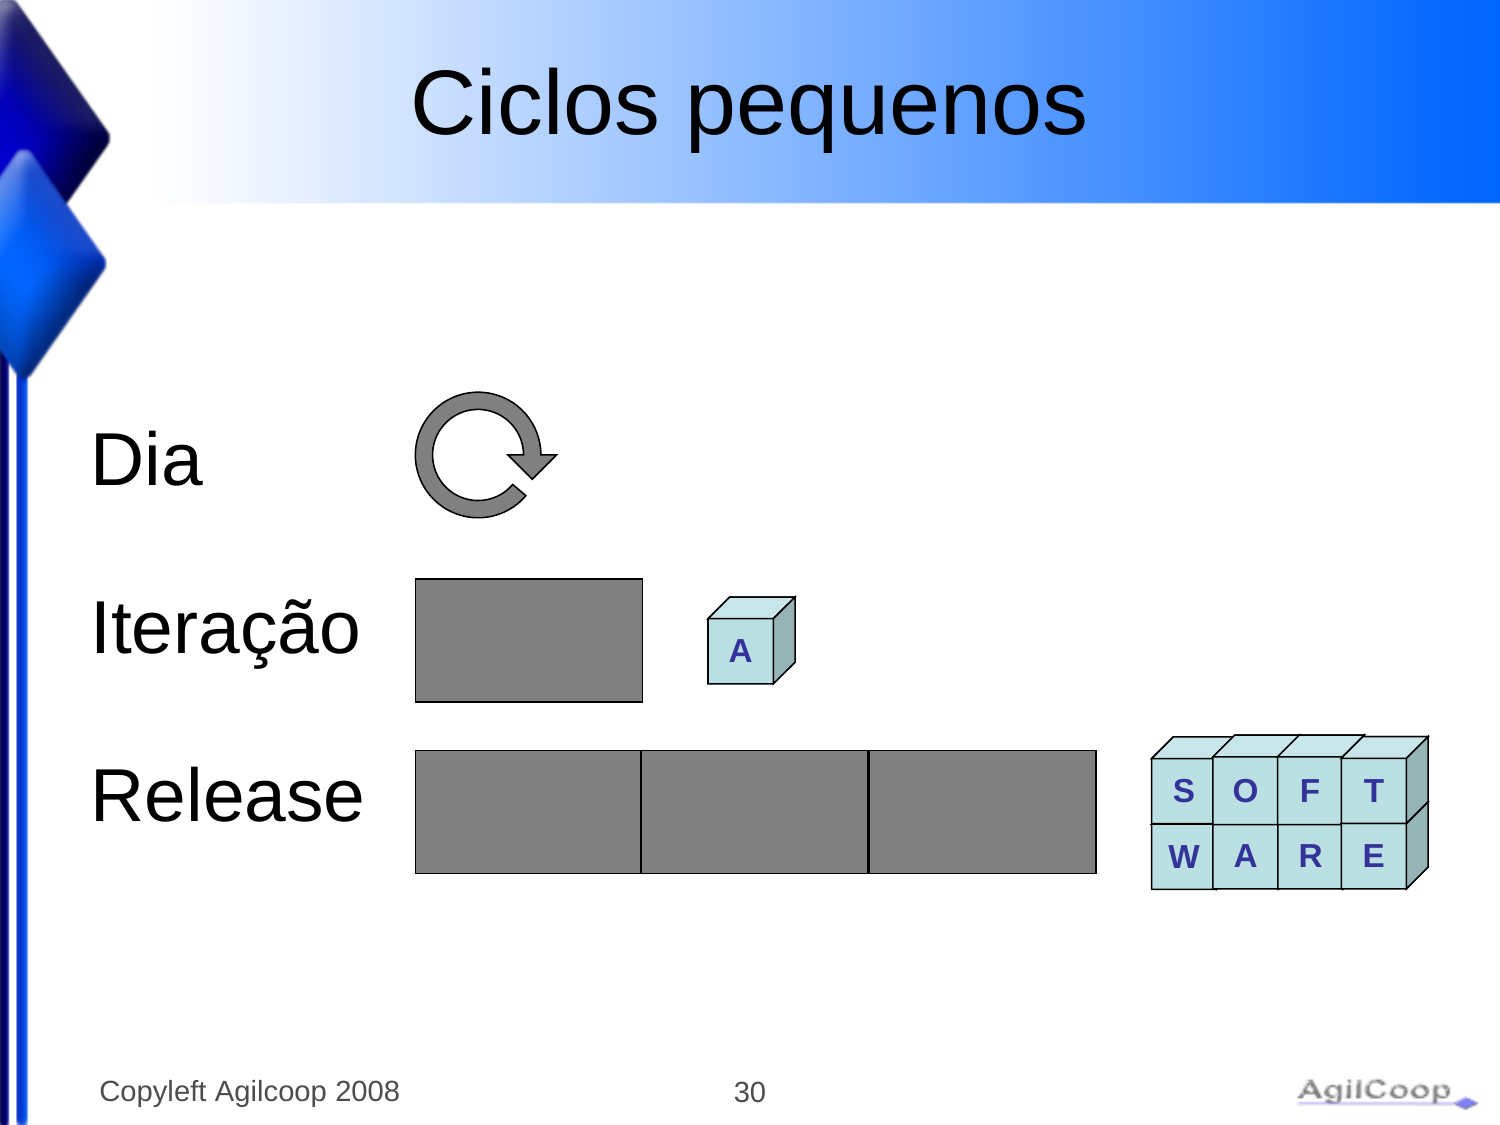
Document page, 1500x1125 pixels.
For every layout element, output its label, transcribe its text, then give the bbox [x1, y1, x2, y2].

text_box A [1212, 825, 1277, 889]
title Ciclos pequenos [75, 8, 1426, 197]
text_box [415, 579, 643, 702]
text_box Dia Iteração Release [75, 409, 414, 846]
text_box O [1212, 757, 1277, 825]
text_box E [1341, 824, 1406, 889]
text_box T [1341, 759, 1406, 824]
text_box R [1277, 825, 1341, 889]
text_box S [1151, 759, 1212, 824]
text_box W [1151, 825, 1216, 890]
text_box F [1277, 757, 1341, 825]
text_box [415, 750, 1097, 874]
picture [0, 0, 1500, 1125]
text_box A [708, 619, 773, 684]
text_box [415, 392, 557, 518]
